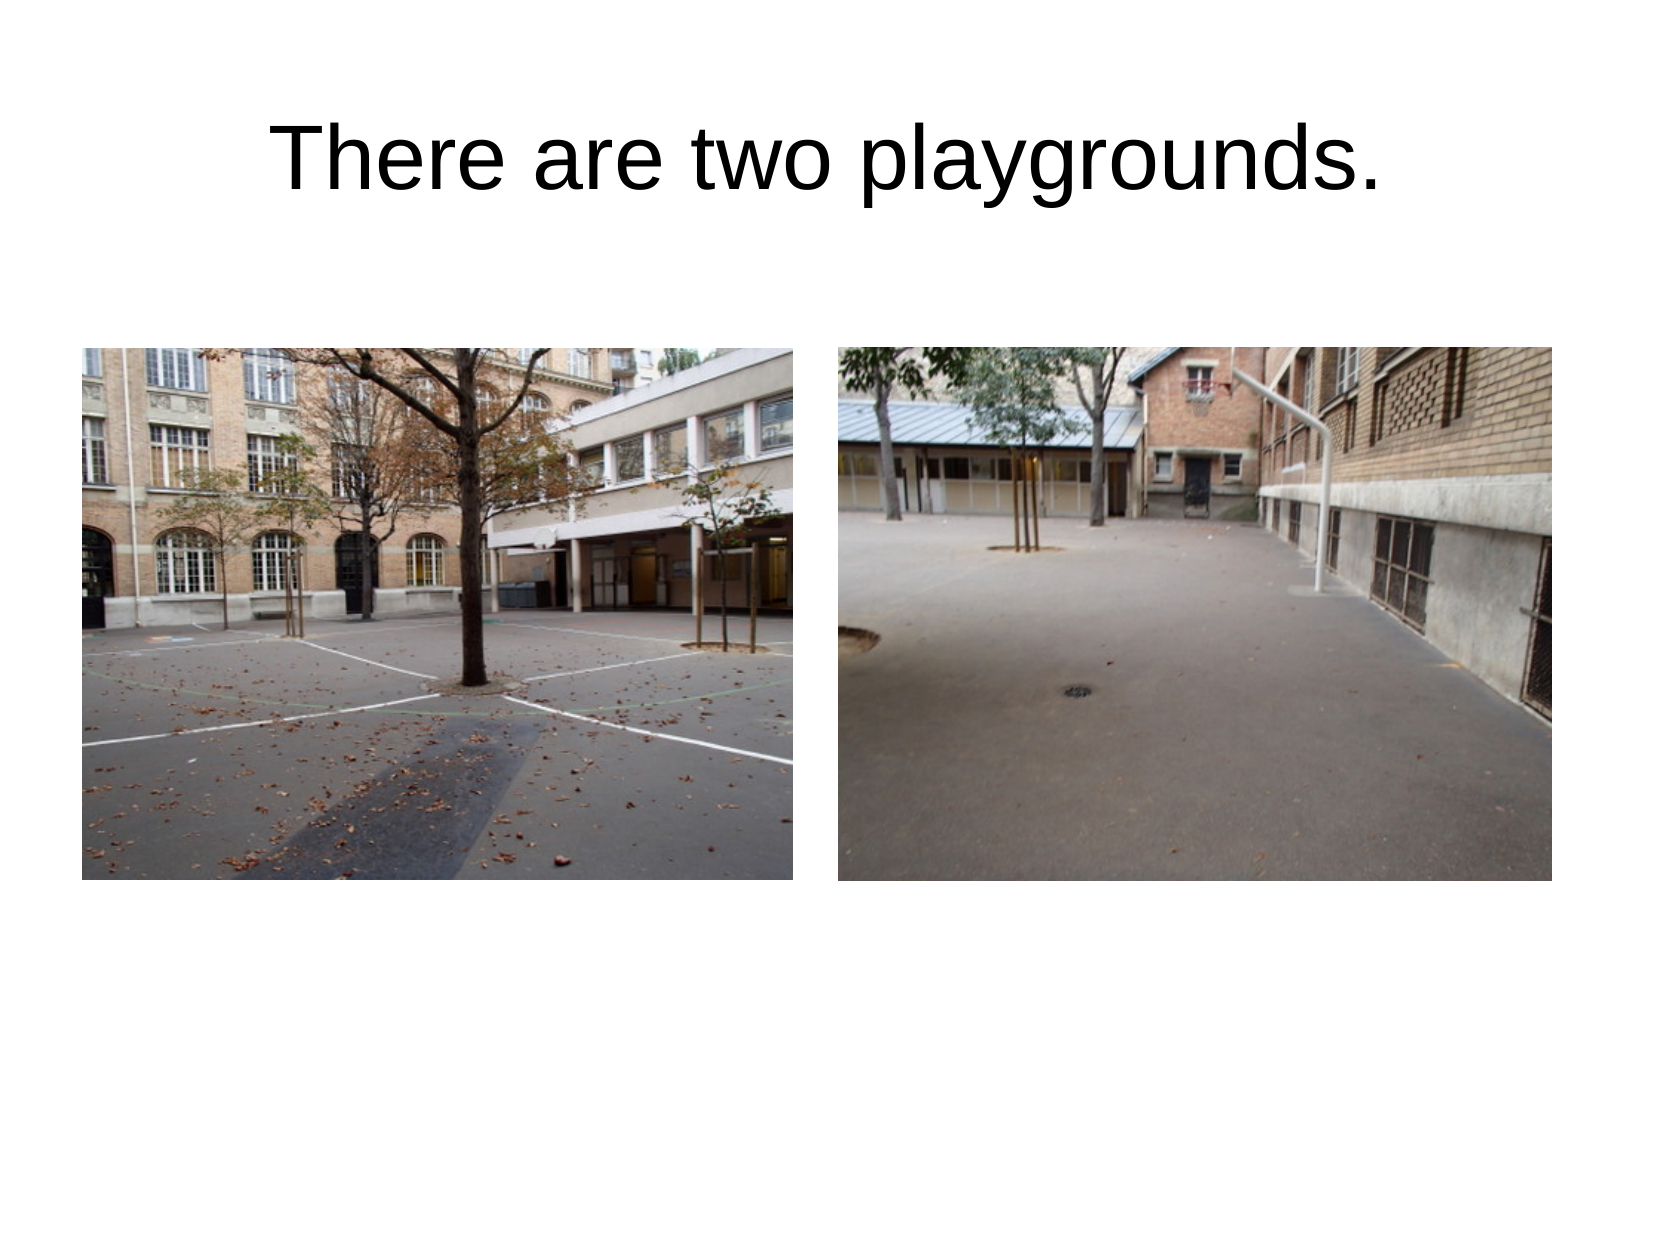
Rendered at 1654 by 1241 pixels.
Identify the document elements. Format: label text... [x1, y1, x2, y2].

picture [838, 347, 1552, 881]
title There are two playgrounds. [82, 56, 1571, 250]
picture [82, 348, 793, 880]
